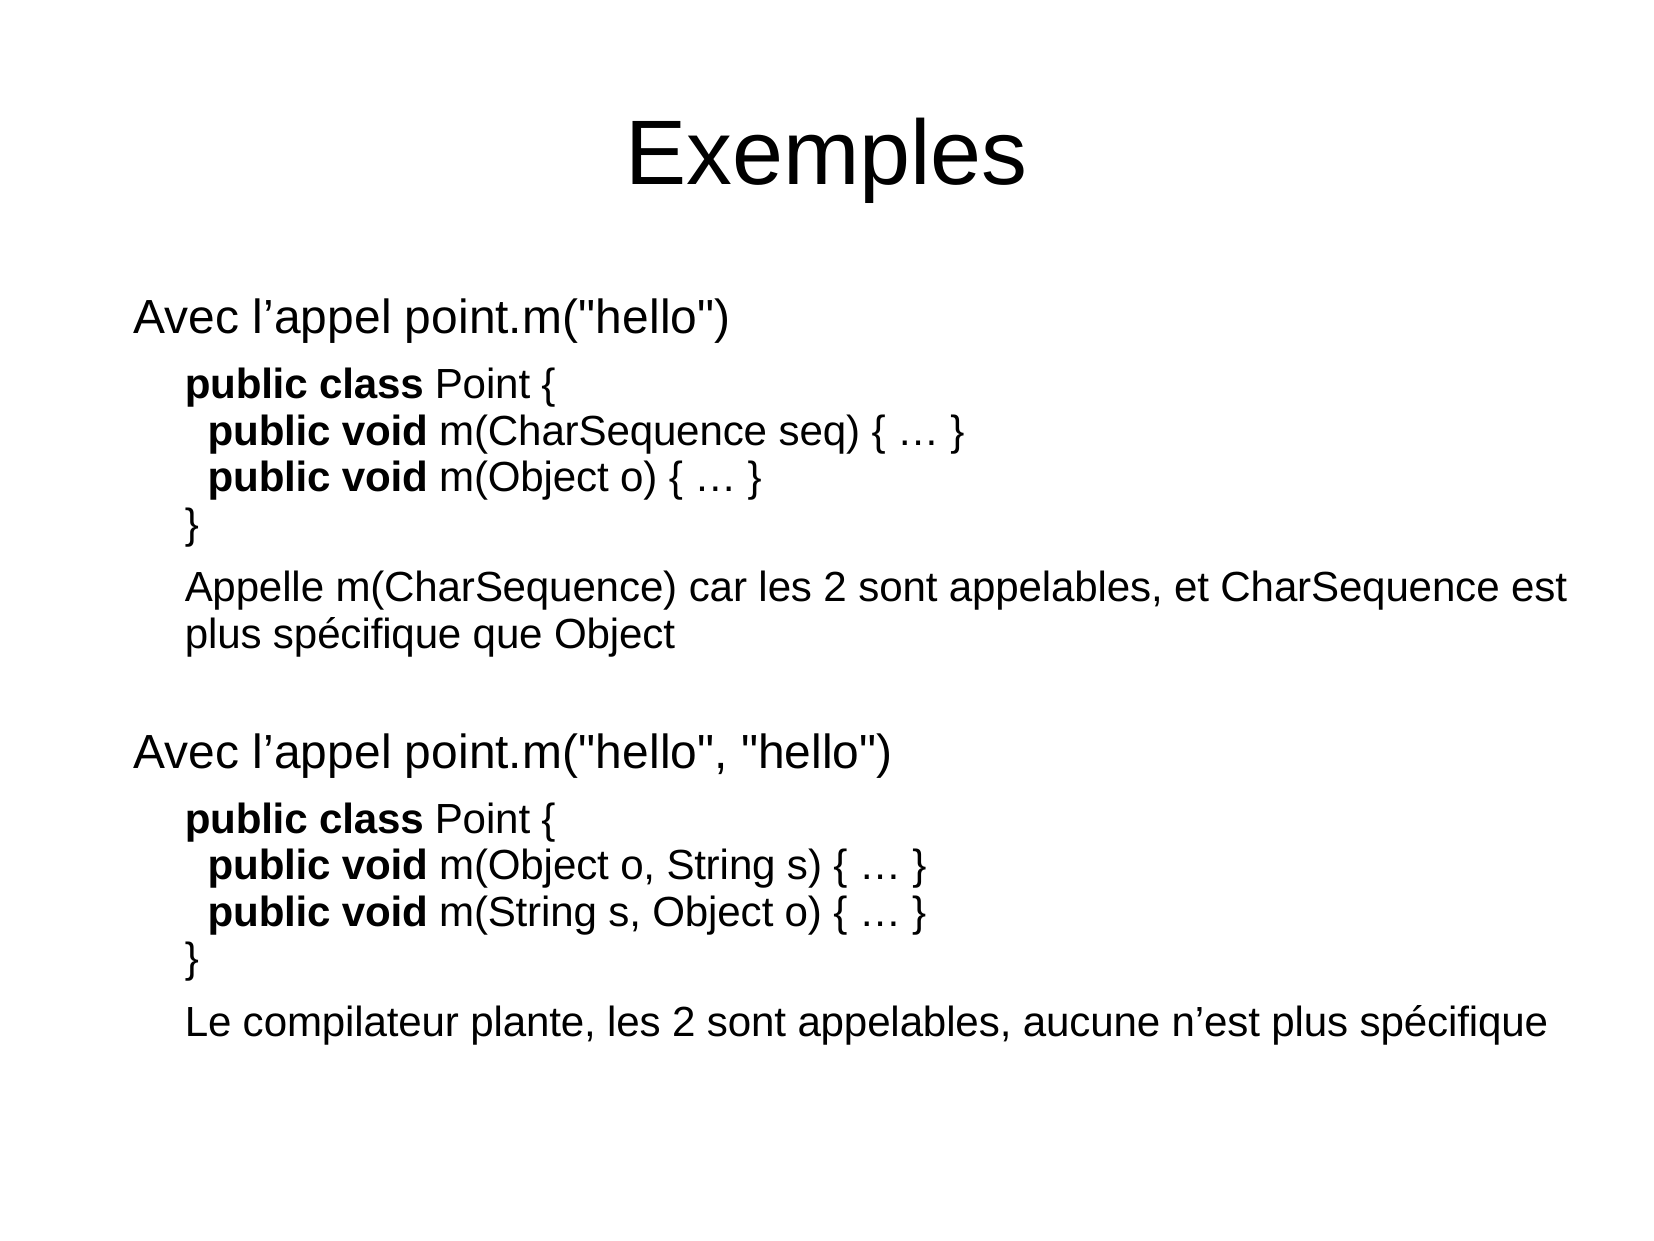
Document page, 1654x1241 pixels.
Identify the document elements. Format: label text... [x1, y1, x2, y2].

title Exemples [82, 49, 1571, 257]
list Avec l’appel point.m("hello") public class Point { public void m(CharSequence seq) { … } public void m(Object o) { … } } Appelle m(CharSequence) car les 2 sont appelables, et CharSequence est plus spécifique que Object Avec l’appel point.m("hello", "hello") public class Point { public void m(Object o, String s) { … } public void m(String s, Object o) { … } } Le compilateur plante, les 2 sont appelables, aucune n’est plus spécifique [82, 290, 1571, 1066]
